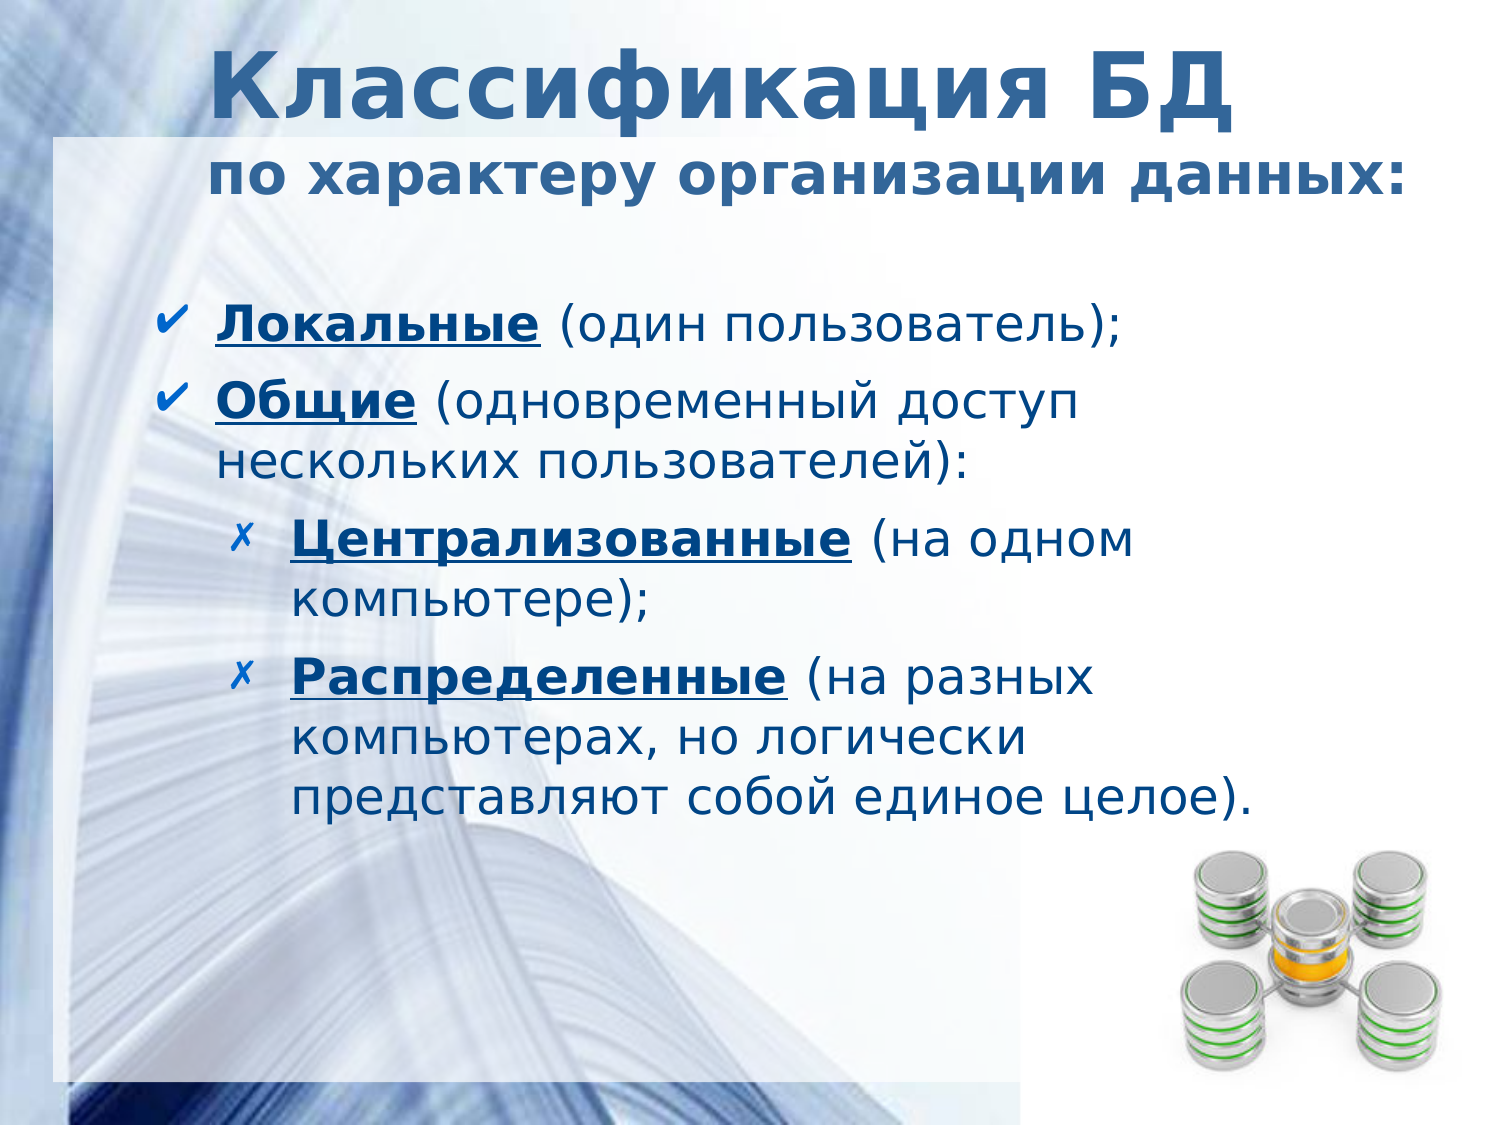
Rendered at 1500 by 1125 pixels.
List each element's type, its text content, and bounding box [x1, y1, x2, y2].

picture [0, 0, 1500, 1125]
text_box Классификация БД по характеру организации данных: [192, 19, 1424, 214]
text_box Локальные (один пользователь); Общие (одновременный доступ нескольких пользователей): Централизованные (на одном компьютере); Распределенные (на разных компьютерах, но логически представляют собой единое целое). [141, 223, 1340, 630]
